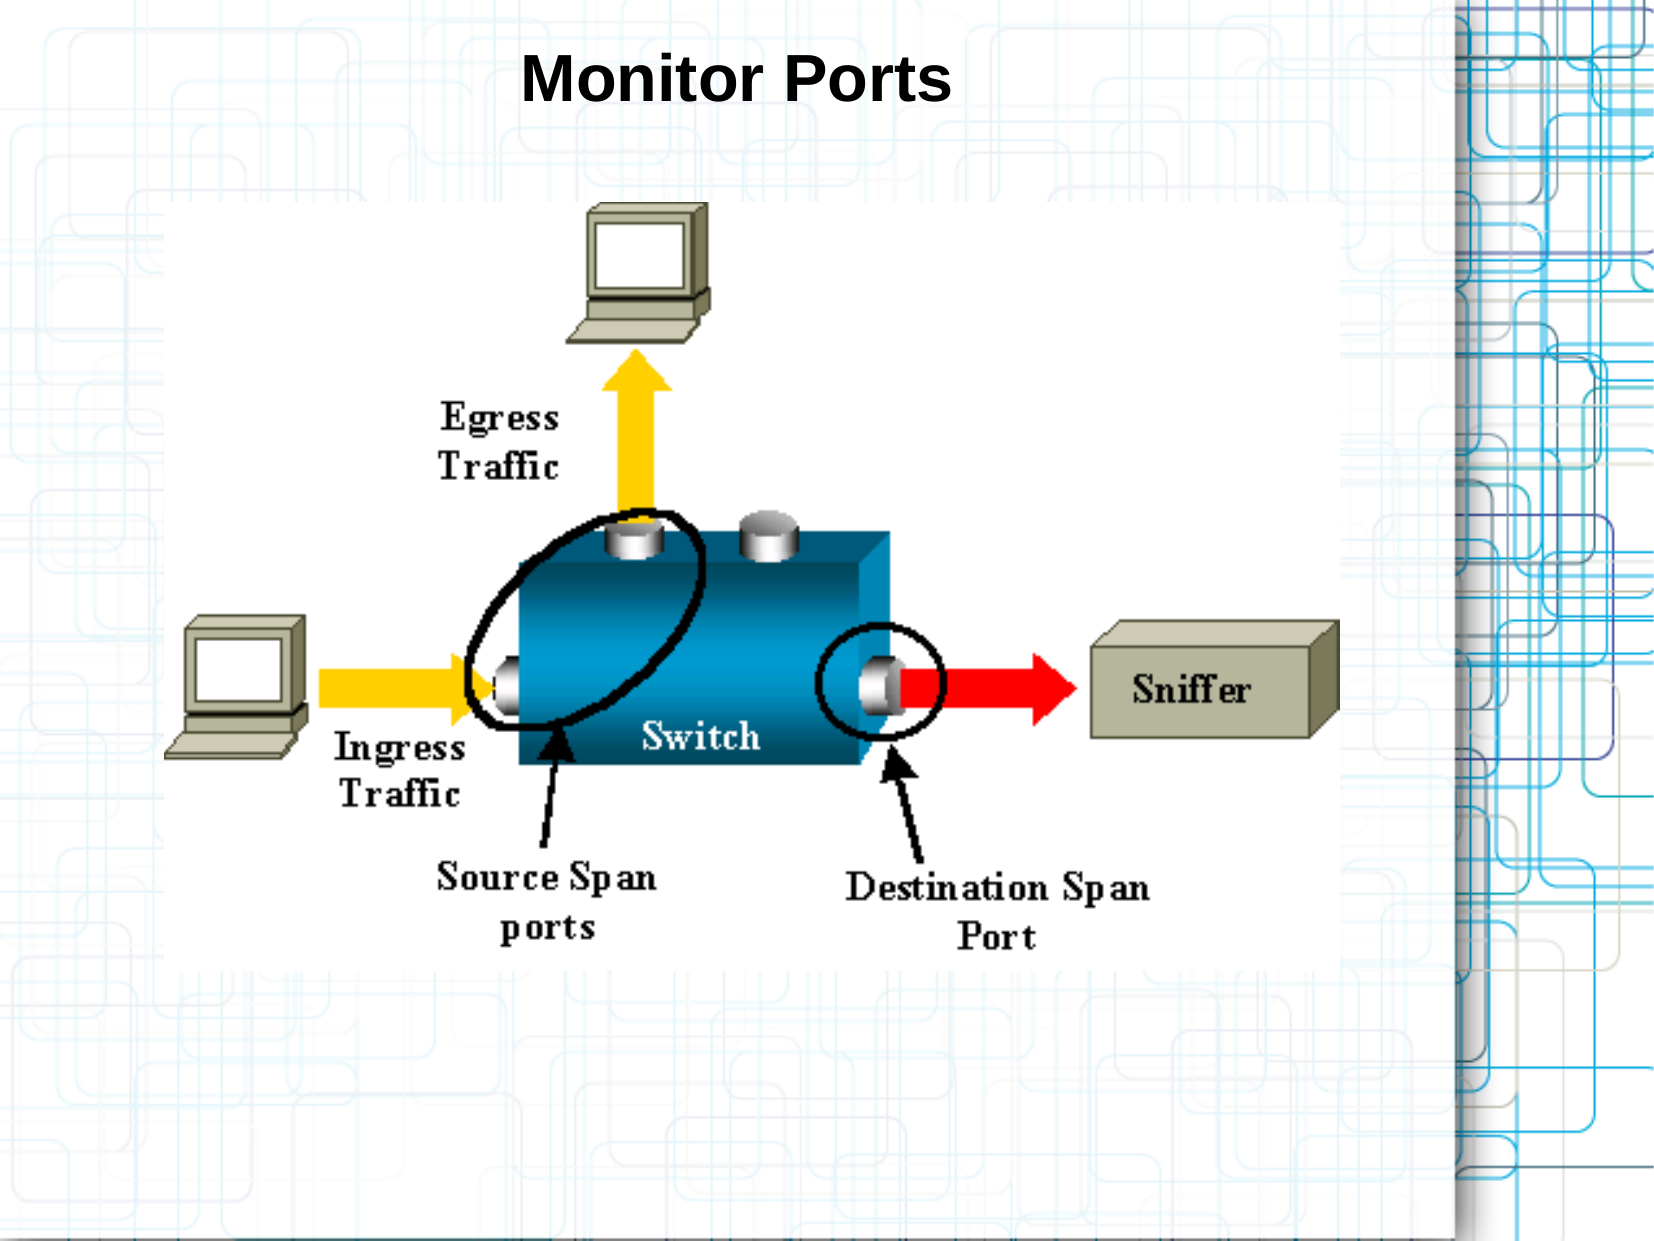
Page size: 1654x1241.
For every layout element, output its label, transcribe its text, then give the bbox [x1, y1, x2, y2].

picture [0, 0, 1654, 1241]
title Monitor Ports [112, 24, 1363, 126]
text_box [164, 202, 1340, 971]
